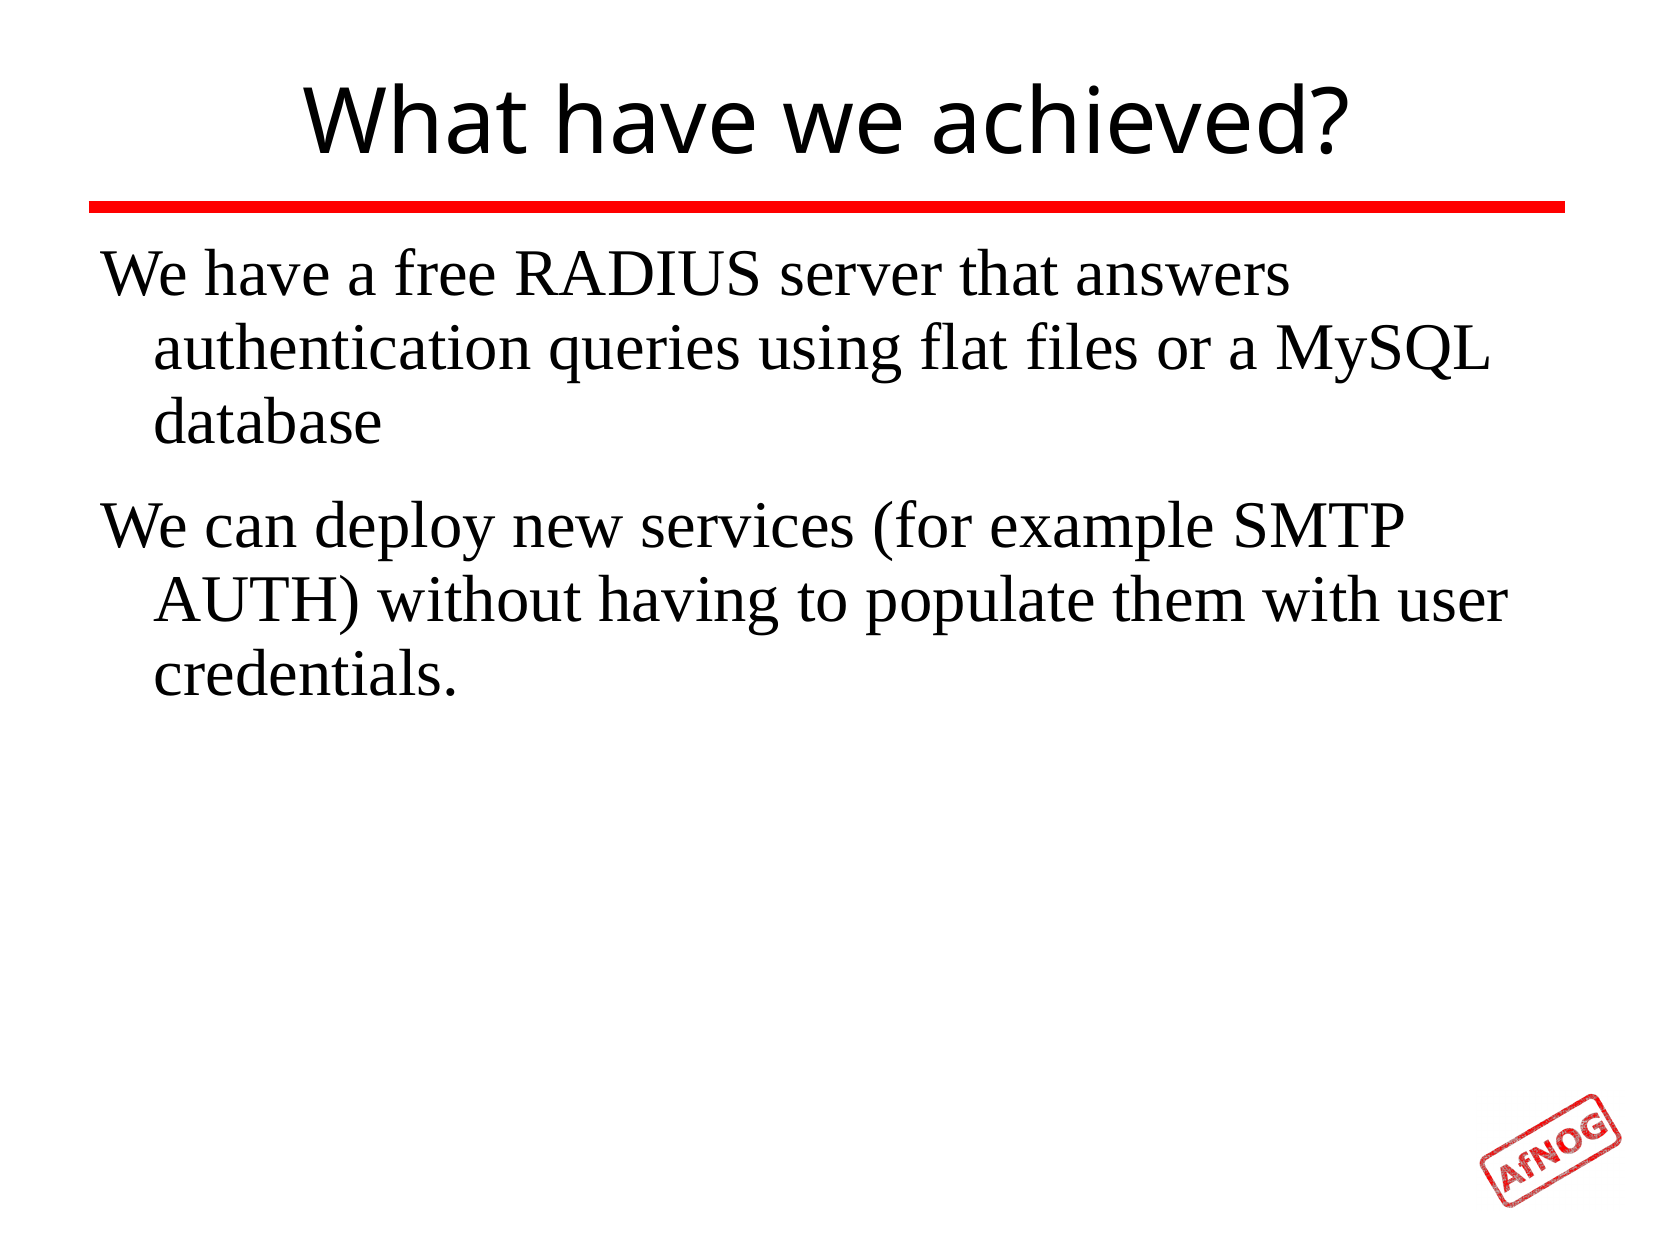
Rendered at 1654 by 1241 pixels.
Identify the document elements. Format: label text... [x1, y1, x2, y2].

list We have a free RADIUS server that answers authentication queries using flat files or a MySQL database We can deploy new services (for example SMTP AUTH) without having to populate them with user credentials. [82, 236, 1571, 1123]
title What have we achieved? [88, 29, 1565, 207]
picture [1476, 1090, 1625, 1211]
